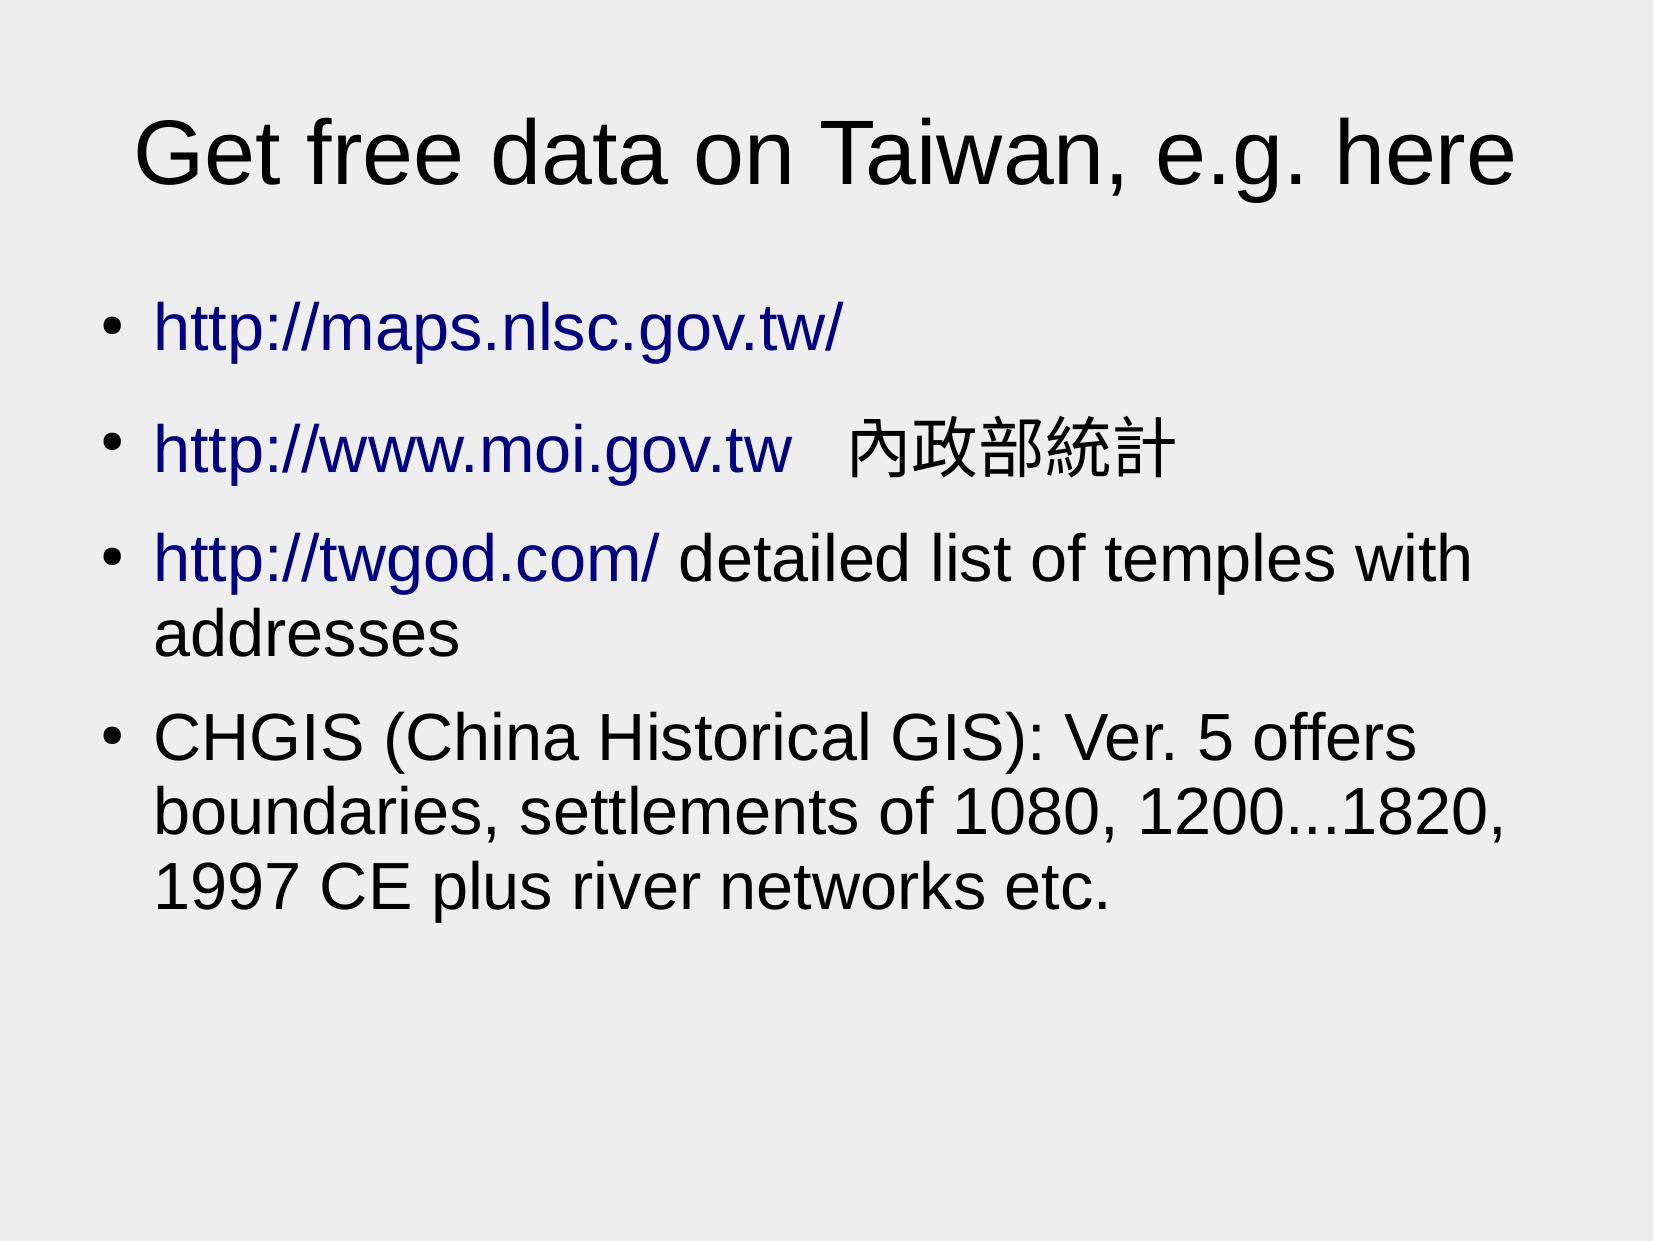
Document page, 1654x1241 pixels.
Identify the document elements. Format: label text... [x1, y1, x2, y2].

title Get free data on Taiwan, e.g. here [82, 49, 1571, 257]
list http://maps.nlsc.gov.tw/ http://www.moi.gov.tw 內政部統計 http://twgod.com/ detailed list of temples with addresses CHGIS (China Historical GIS): Ver. 5 offers boundaries, settlements of 1080, 1200...1820, 1997 CE plus river networks etc. [82, 290, 1571, 1010]
